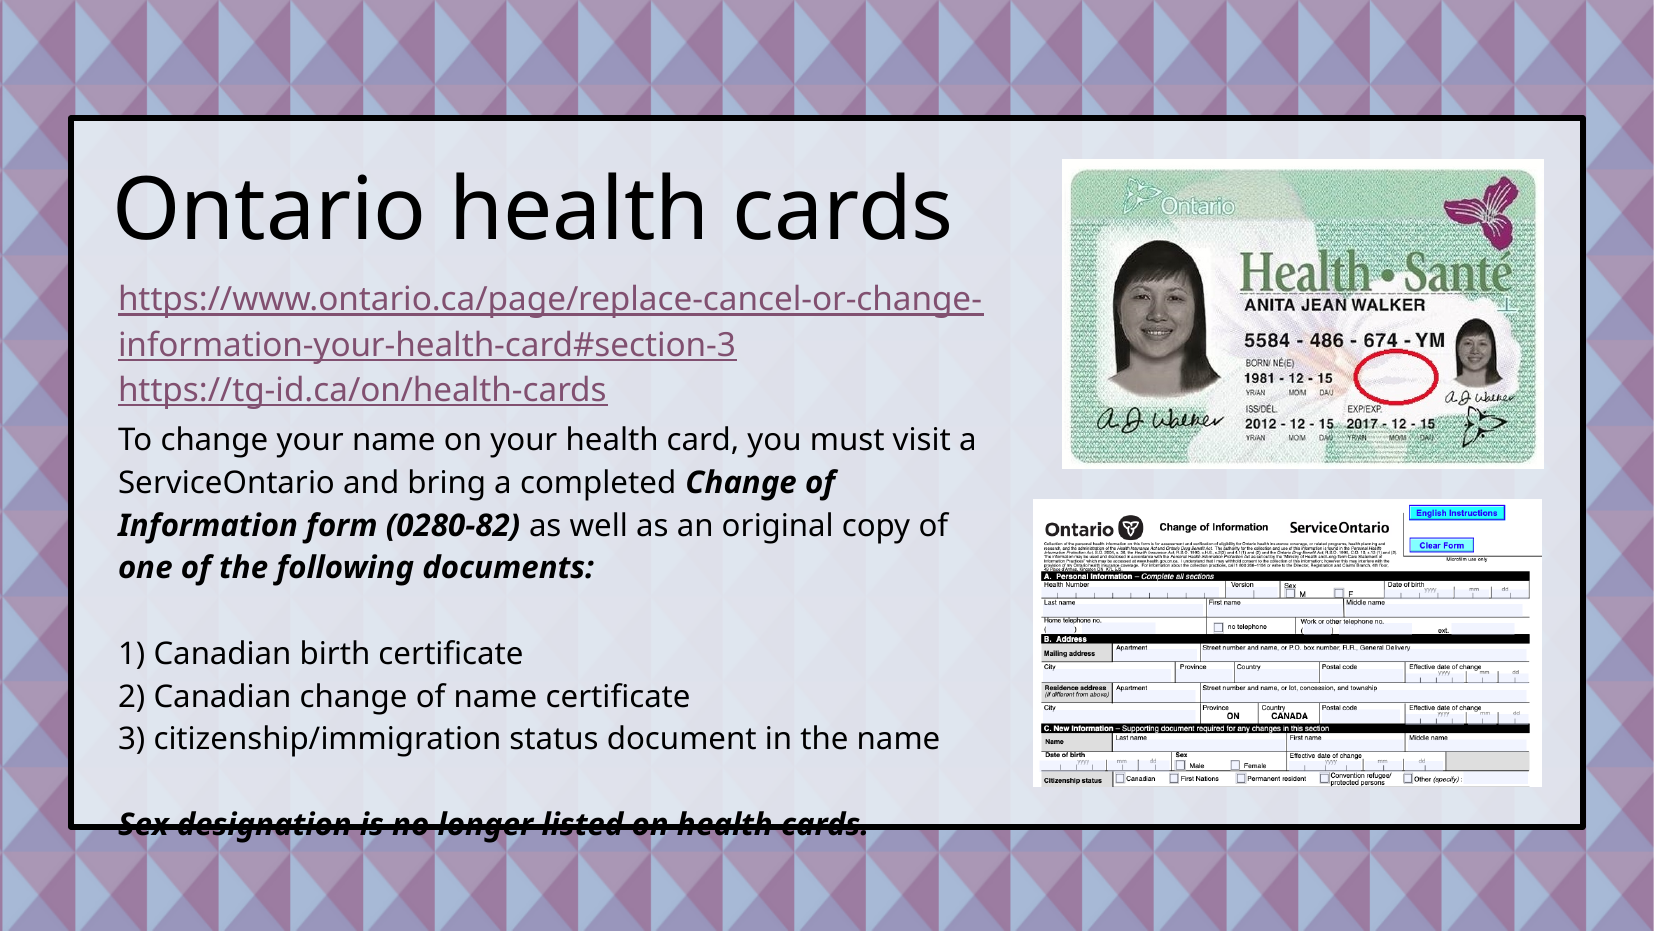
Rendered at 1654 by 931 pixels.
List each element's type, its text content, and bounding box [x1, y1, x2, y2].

text_box [70, 118, 1583, 827]
title Ontario health cards [112, 153, 1223, 259]
picture [0, 0, 1654, 931]
subtitle https://www.ontario.ca/page/replace-cancel-or-change-information-your-health-card#section-3 https://tg-id.ca/on/health-cards [118, 275, 1034, 427]
text_box To change your name on your health card, you must visit a ServiceOntario and bring a completed Change of Information form (0280-82) as well as an original copy of one of the following documents: Canadian birth certificate Canadian change of name certificate citizenship/immigration status document in the name Sex designation is no longer listed on health cards. [118, 416, 1004, 792]
